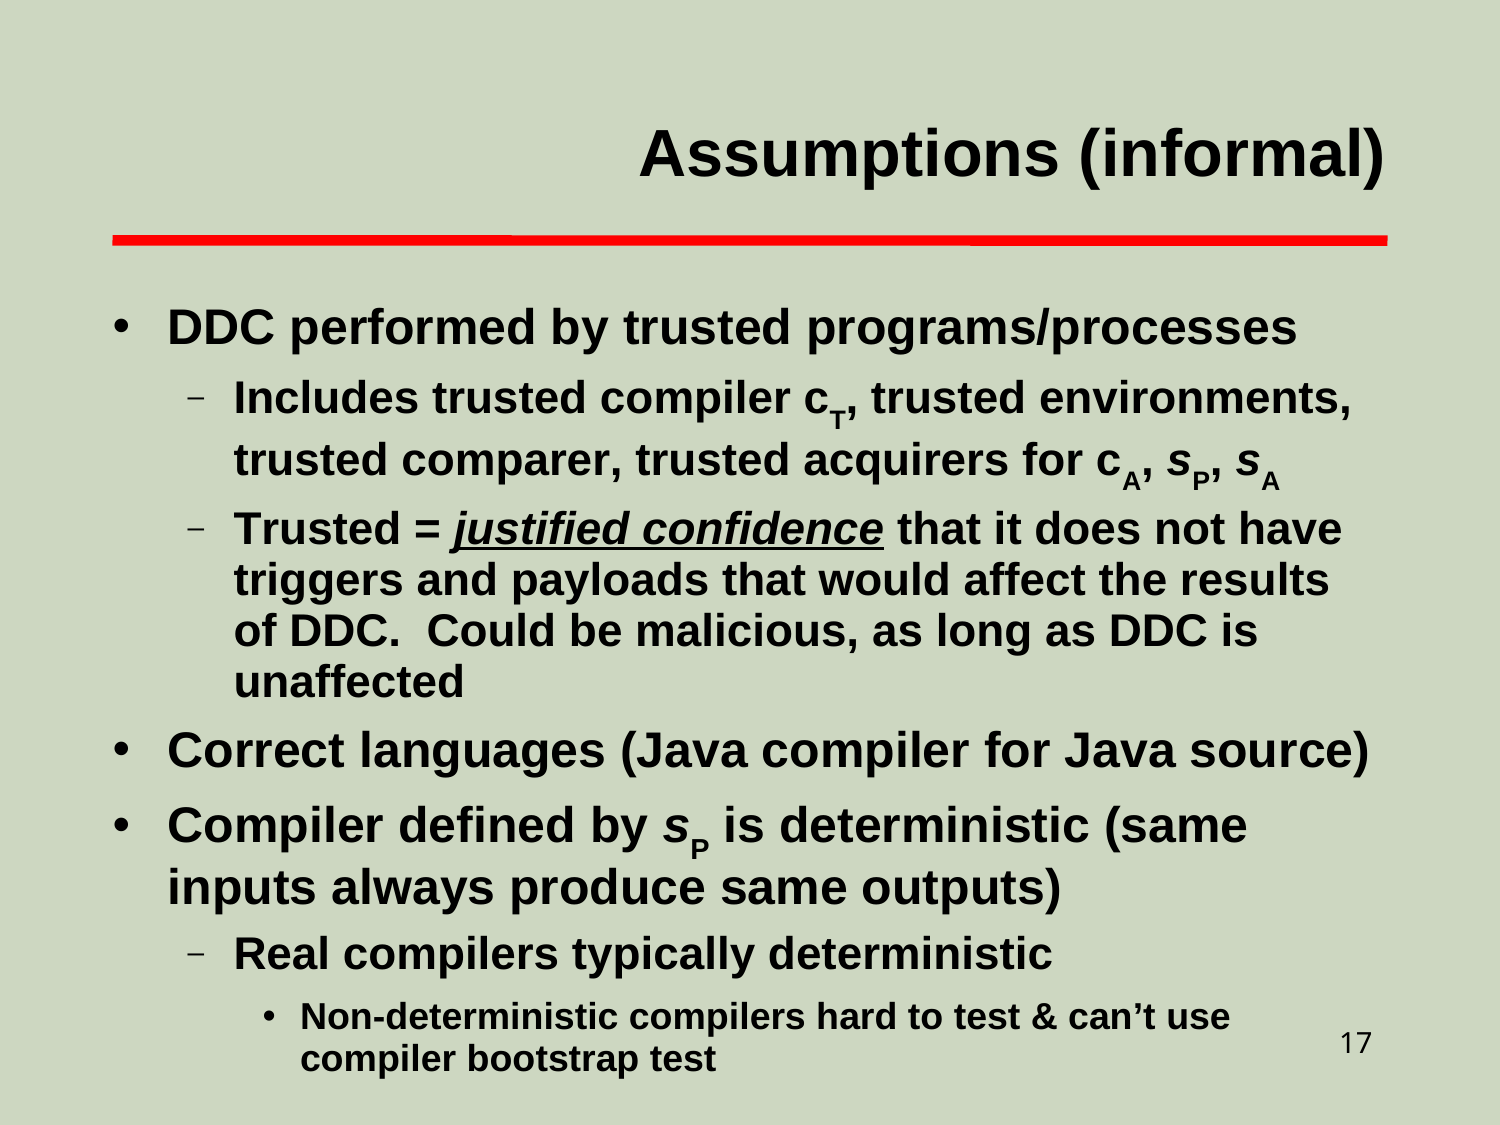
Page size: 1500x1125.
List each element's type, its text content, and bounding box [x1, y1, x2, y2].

title Assumptions (informal) [124, 93, 1387, 216]
list DDC performed by trusted programs/processes Includes trusted compiler cT, trusted environments, trusted comparer, trusted acquirers for cA, sP, sA Trusted = justified confidence that it does not have triggers and payloads that would affect the results of DDC. Could be malicious, as long as DDC is unaffected Correct languages (Java compiler for Java source) Compiler defined by sP is deterministic (same inputs always produce same outputs) Real compilers typically deterministic Non-deterministic compilers hard to test & can’t use compiler bootstrap test [112, 299, 1387, 1099]
